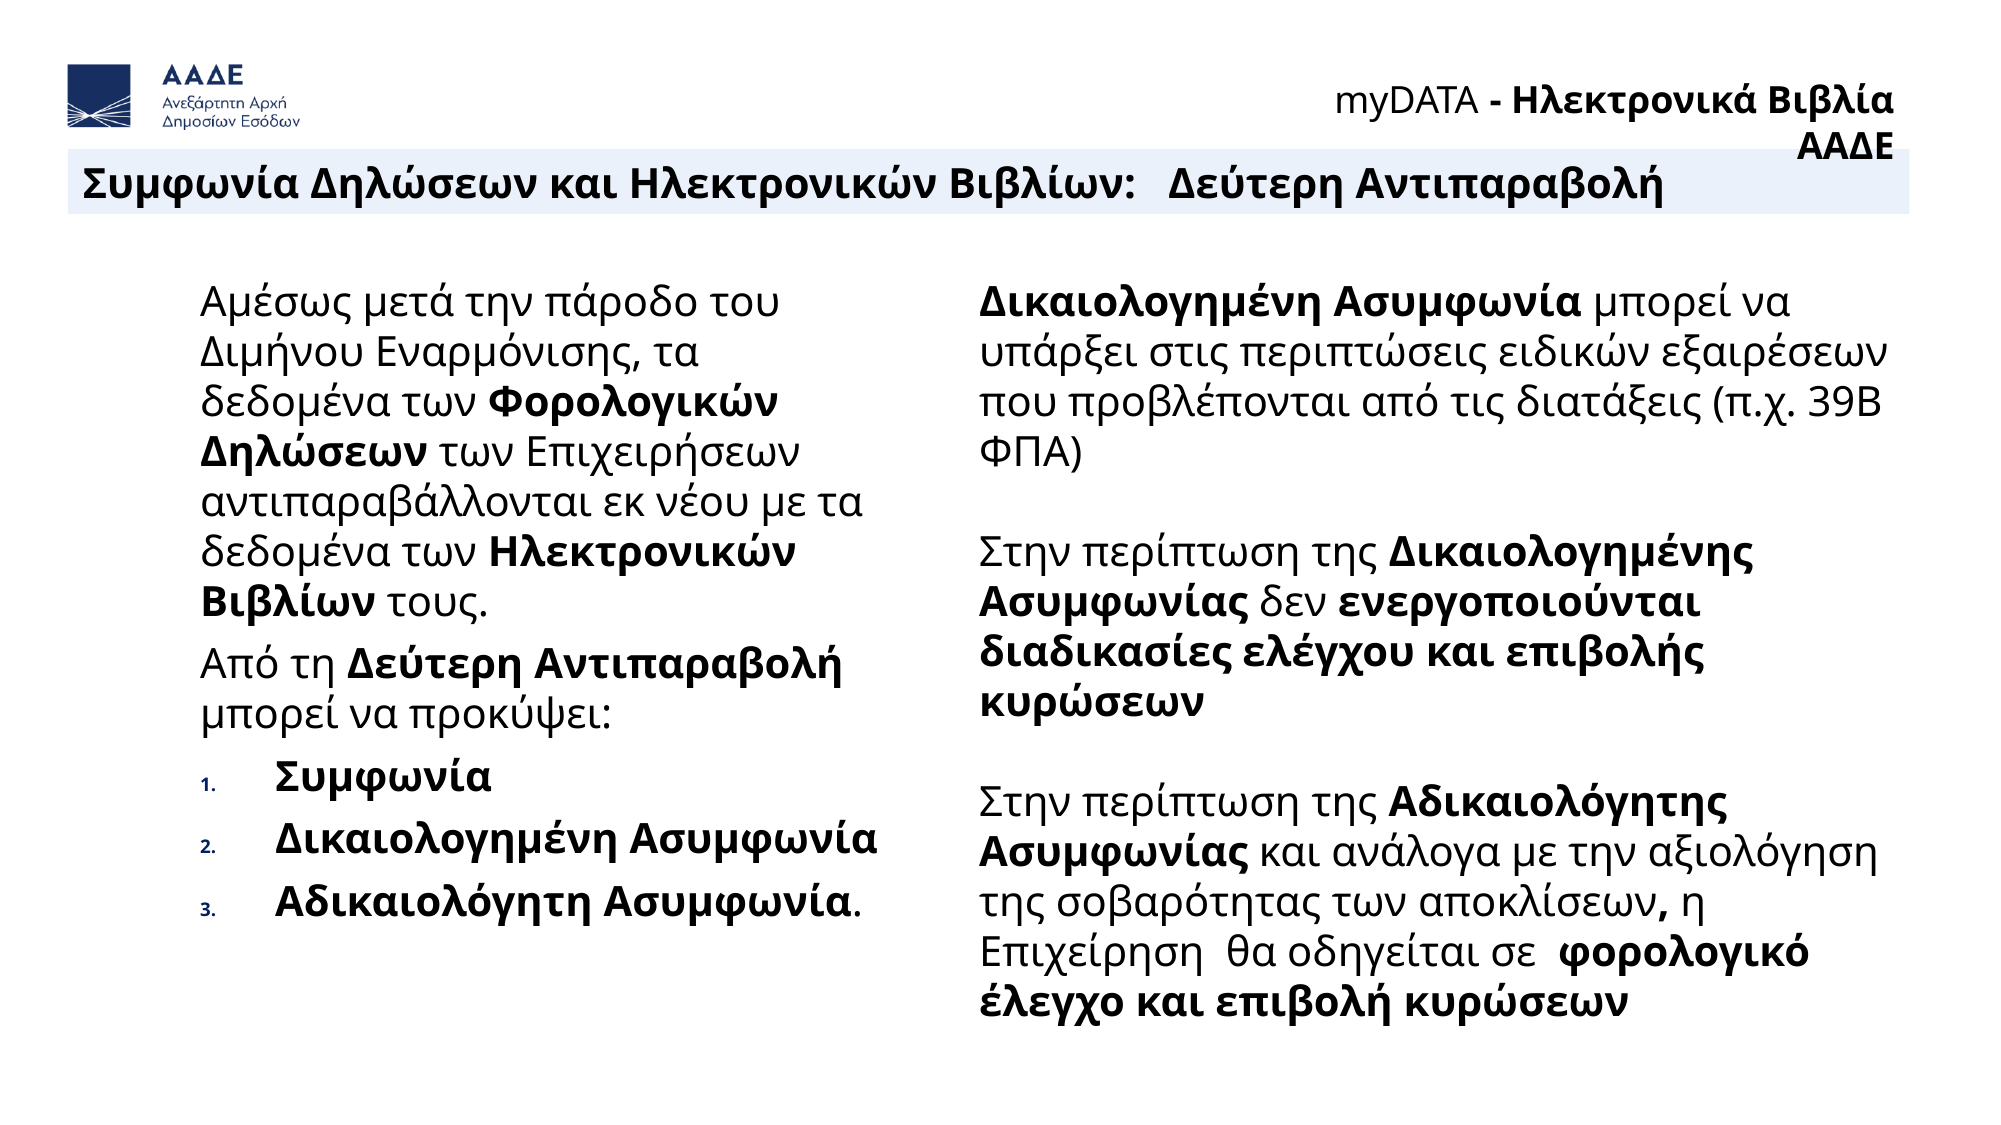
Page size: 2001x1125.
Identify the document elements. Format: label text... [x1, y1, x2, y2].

text_box myDATA - Ηλεκτρονικά Βιβλία ΑΑΔΕ [1271, 64, 1910, 175]
text_box Αμέσως μετά την πάροδο του Διμήνου Εναρμόνισης, τα δεδομένα των Φορολογικών Δηλώσεων των Επιχειρήσεων αντιπαραβάλλονται εκ νέου με τα δεδομένα των Ηλεκτρονικών Βιβλίων τους. Από τη Δεύτερη Αντιπαραβολή μπορεί να προκύψει: Συμφωνία Δικαιολογημένη Ασυμφωνία Αδικαιολόγητη Ασυμφωνία. [185, 267, 913, 933]
text_box Δικαιολογημένη Ασυμφωνία μπορεί να υπάρξει στις περιπτώσεις ειδικών εξαιρέσεων που προβλέπονται από τις διατάξεις (π.χ. 39Β ΦΠΑ) Στην περίπτωση της Δικαιολογημένης Ασυμφωνίας δεν ενεργοποιούνται διαδικασίες ελέγχου και επιβολής κυρώσεων Στην περίπτωση της Αδικαιολόγητης Ασυμφωνίας και ανάλογα με την αξιολόγηση της σοβαρότητας των αποκλίσεων, η Επιχείρηση θα οδηγείται σε φορολογικό έλεγχο και επιβολή κυρώσεων [964, 267, 1910, 1033]
picture [67, 64, 304, 130]
text_box Συμφωνία Δηλώσεων και Ηλεκτρονικών Βιβλίων: Δεύτερη Αντιπαραβολή [67, 149, 1910, 214]
